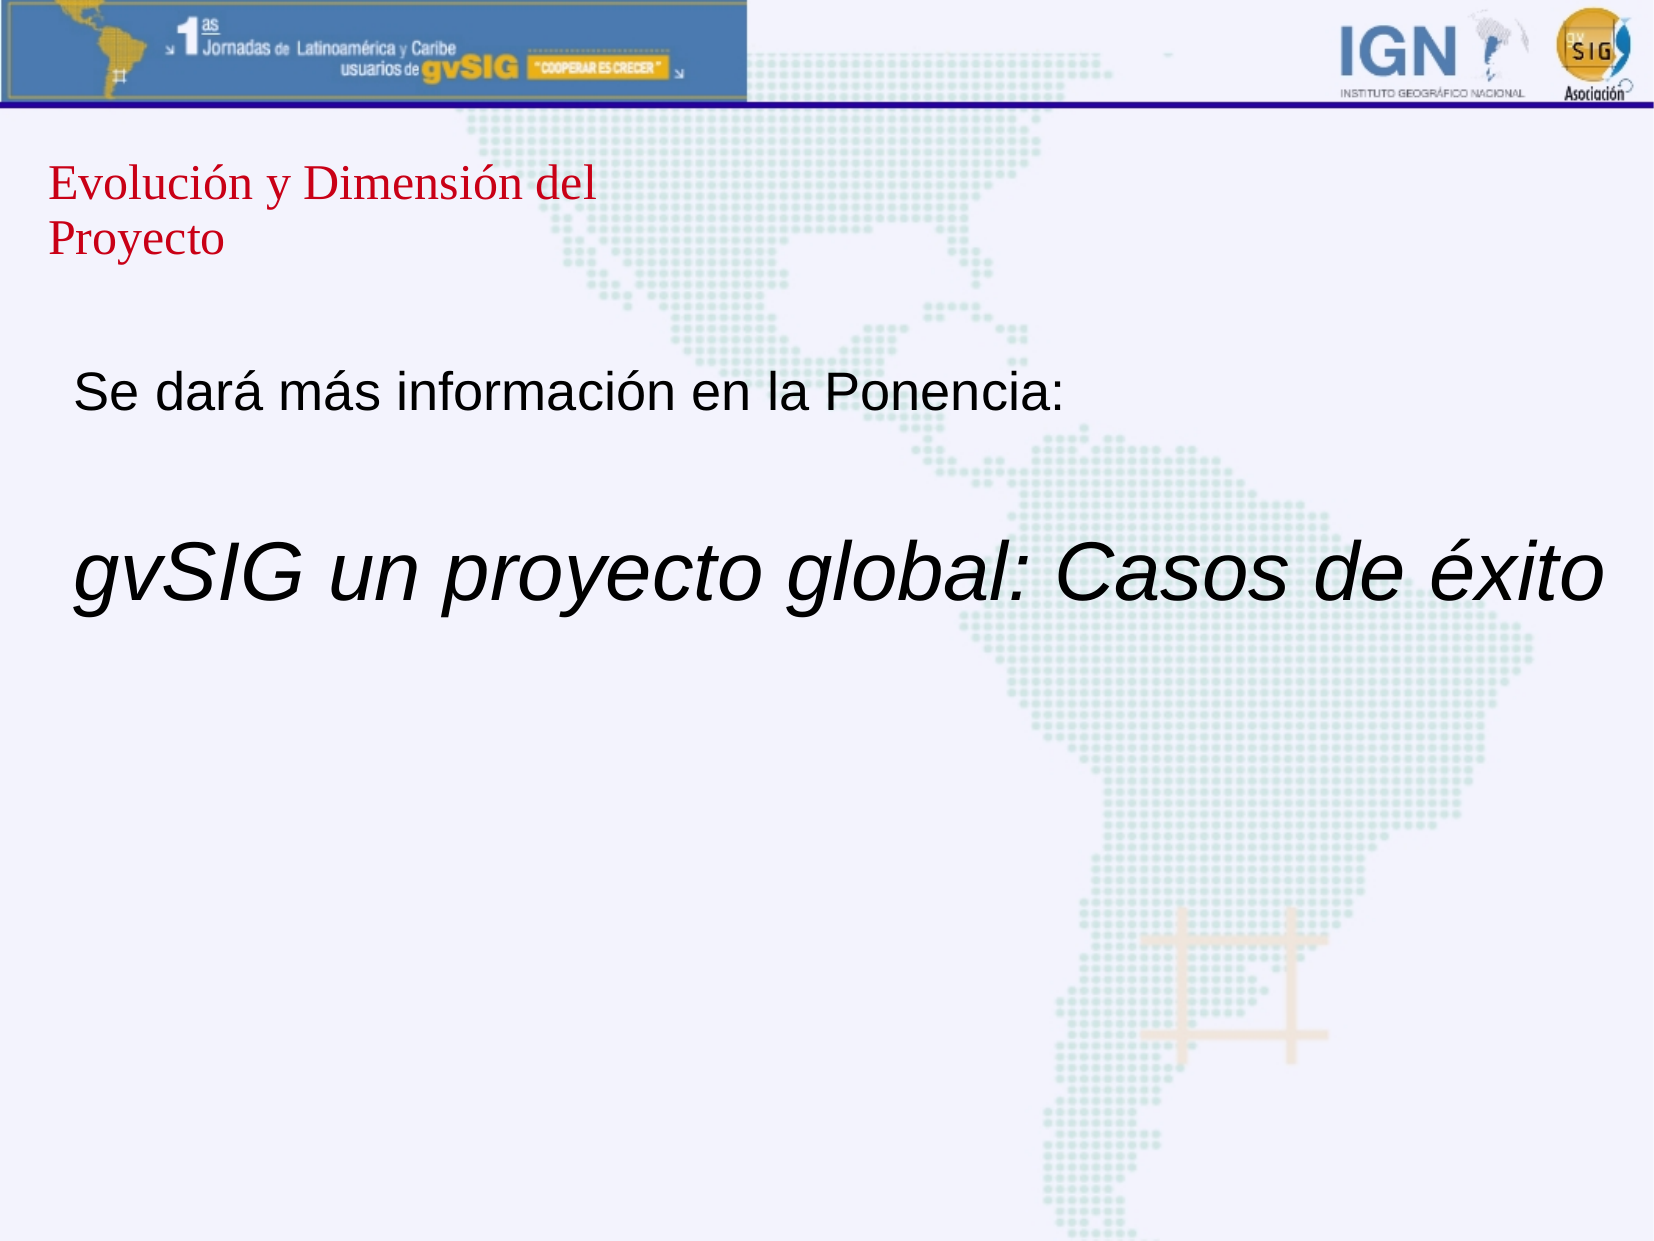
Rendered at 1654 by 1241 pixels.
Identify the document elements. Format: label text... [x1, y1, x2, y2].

text_box Se dará más información en la Ponencia: gvSIG un proyecto global: Casos de éxito [59, 354, 1625, 1004]
picture [0, 0, 1654, 1241]
text_box Evolución y Dimensión del Proyecto [33, 147, 798, 223]
